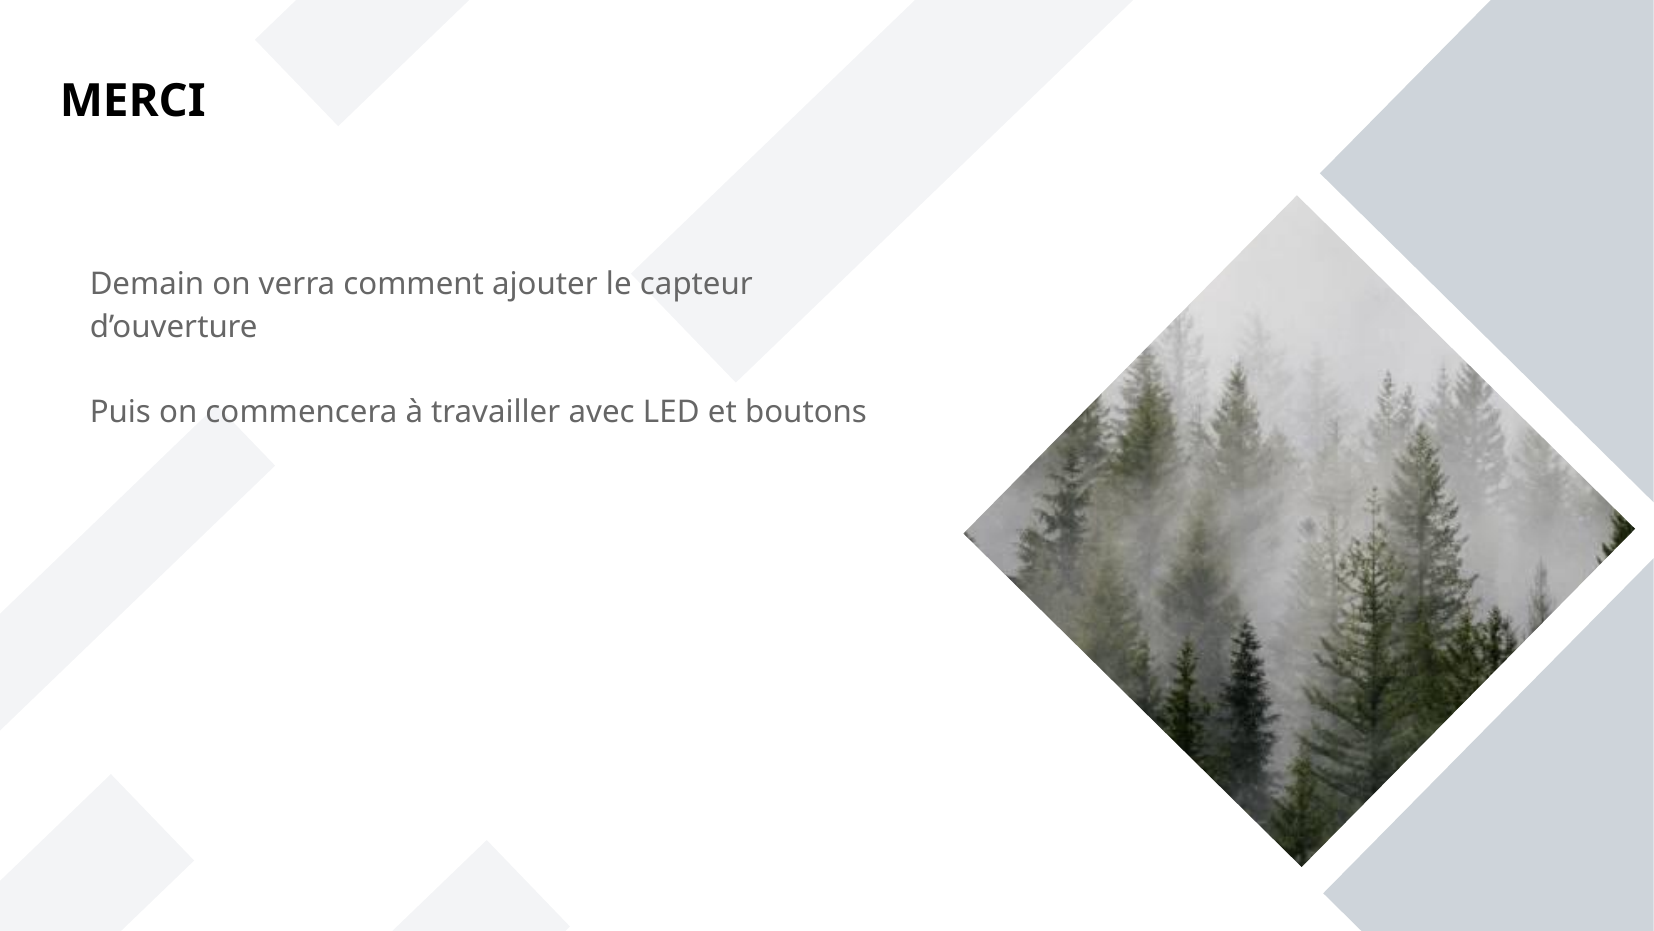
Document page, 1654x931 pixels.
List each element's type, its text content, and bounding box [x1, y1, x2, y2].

text_box [963, 195, 1636, 867]
text_box MERCI [45, 60, 631, 138]
text_box Demain on verra comment ajouter le capteur d’ouverture Puis on commencera à travailler avec LED et boutons [75, 253, 916, 526]
